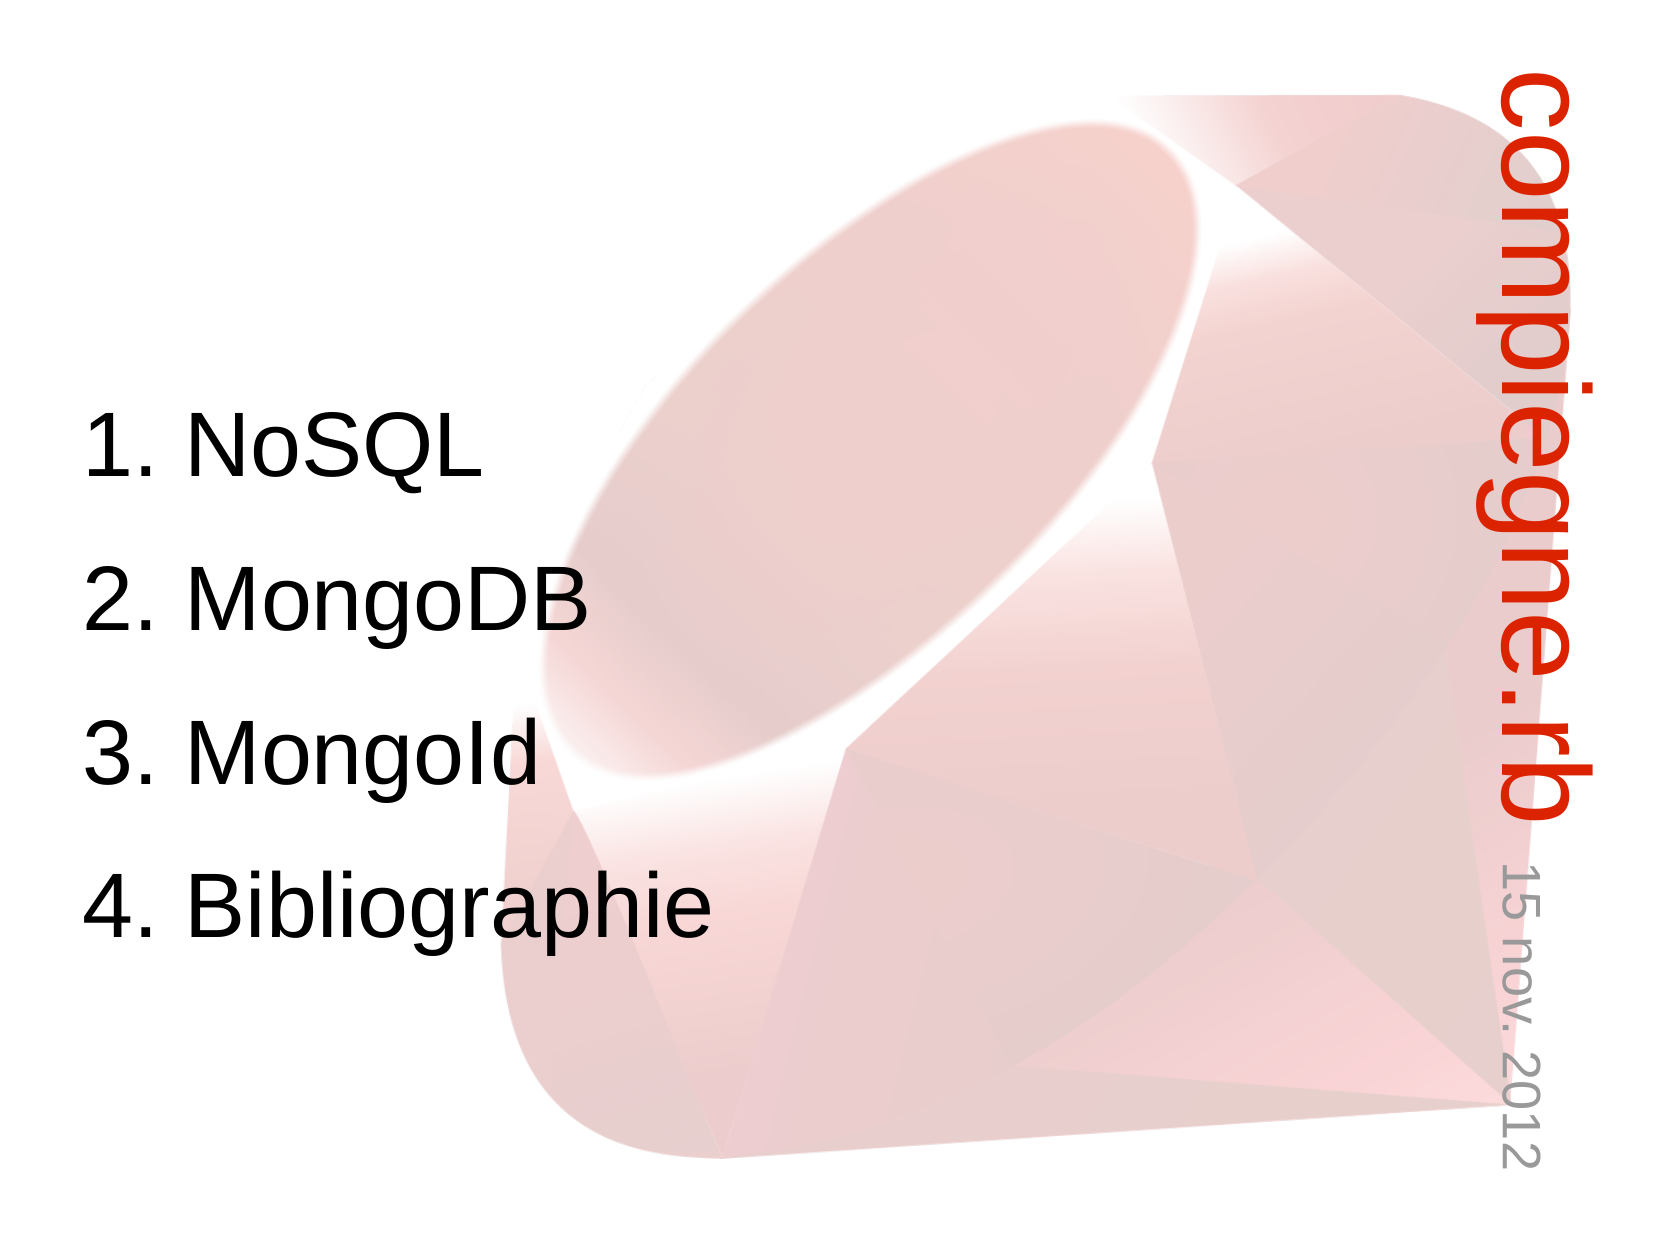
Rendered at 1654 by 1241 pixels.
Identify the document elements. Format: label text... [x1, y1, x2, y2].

title compiegne.rb 15 nov. 2012 [1442, 23, 1650, 1217]
subtitle 1. NoSQL 2. MongoDB 3. MongoId 4. Bibliographie [82, 138, 1477, 1162]
picture [484, 70, 1442, 138]
